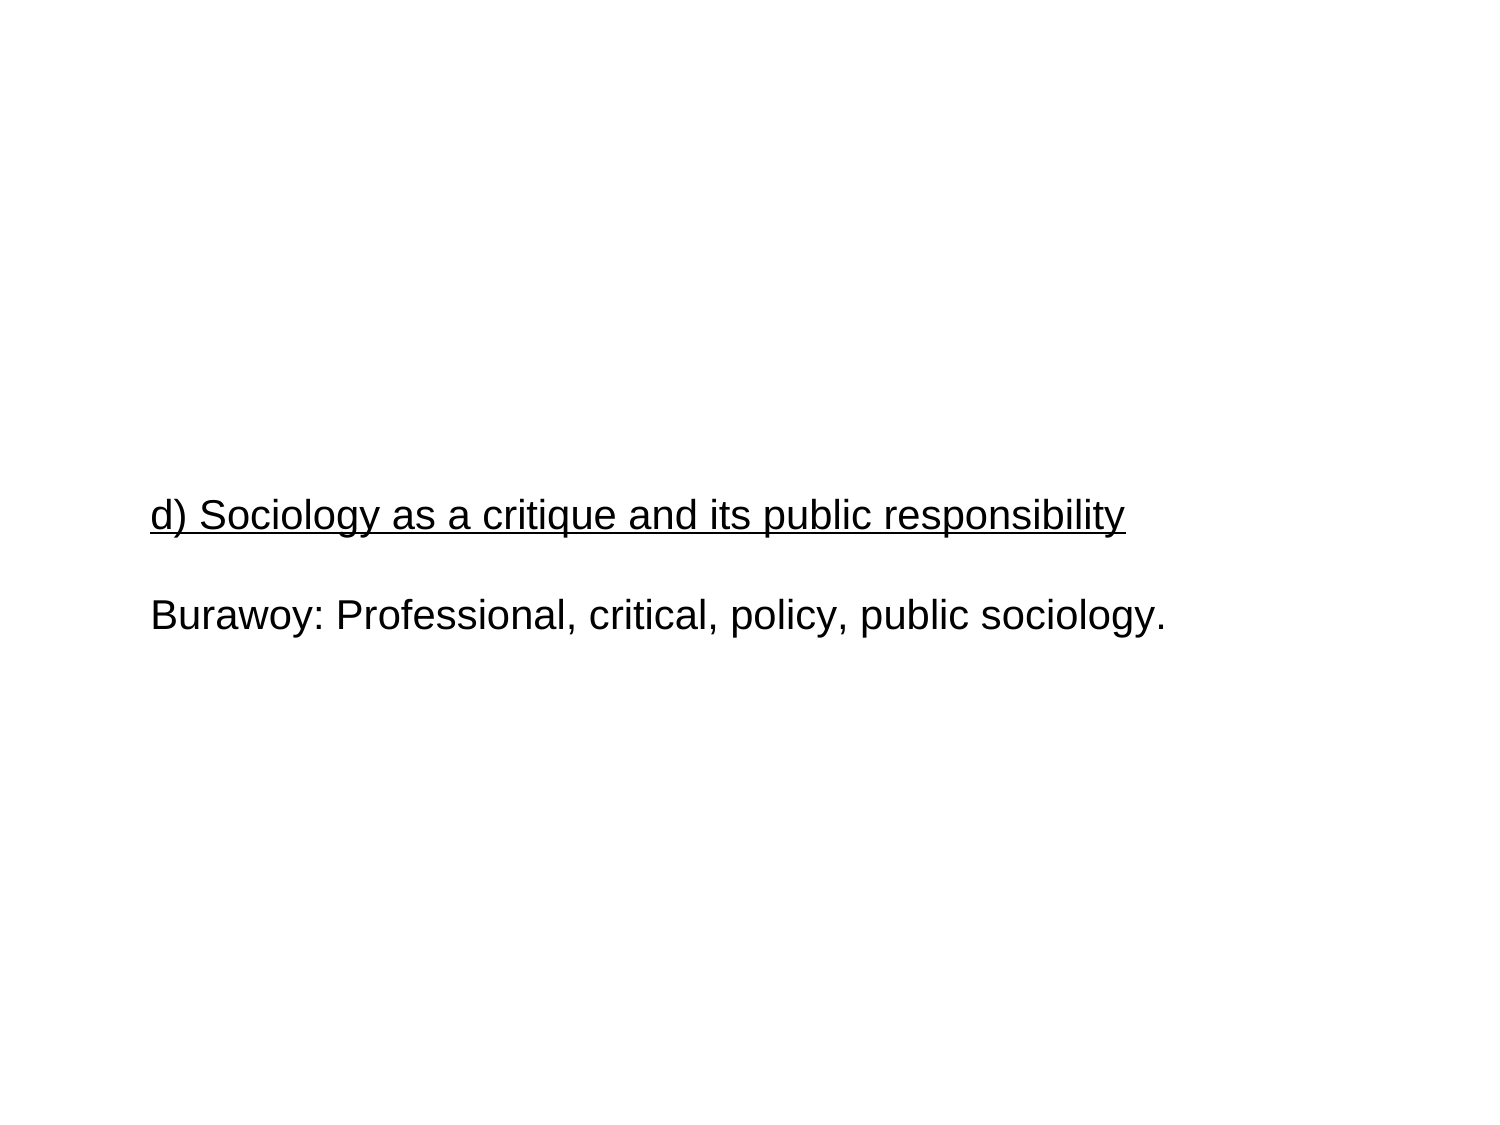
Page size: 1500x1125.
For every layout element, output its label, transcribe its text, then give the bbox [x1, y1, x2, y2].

text_box d) Sociology as a critique and its public responsibility Burawoy: Professional, critical, policy, public sociology. [135, 480, 1377, 646]
